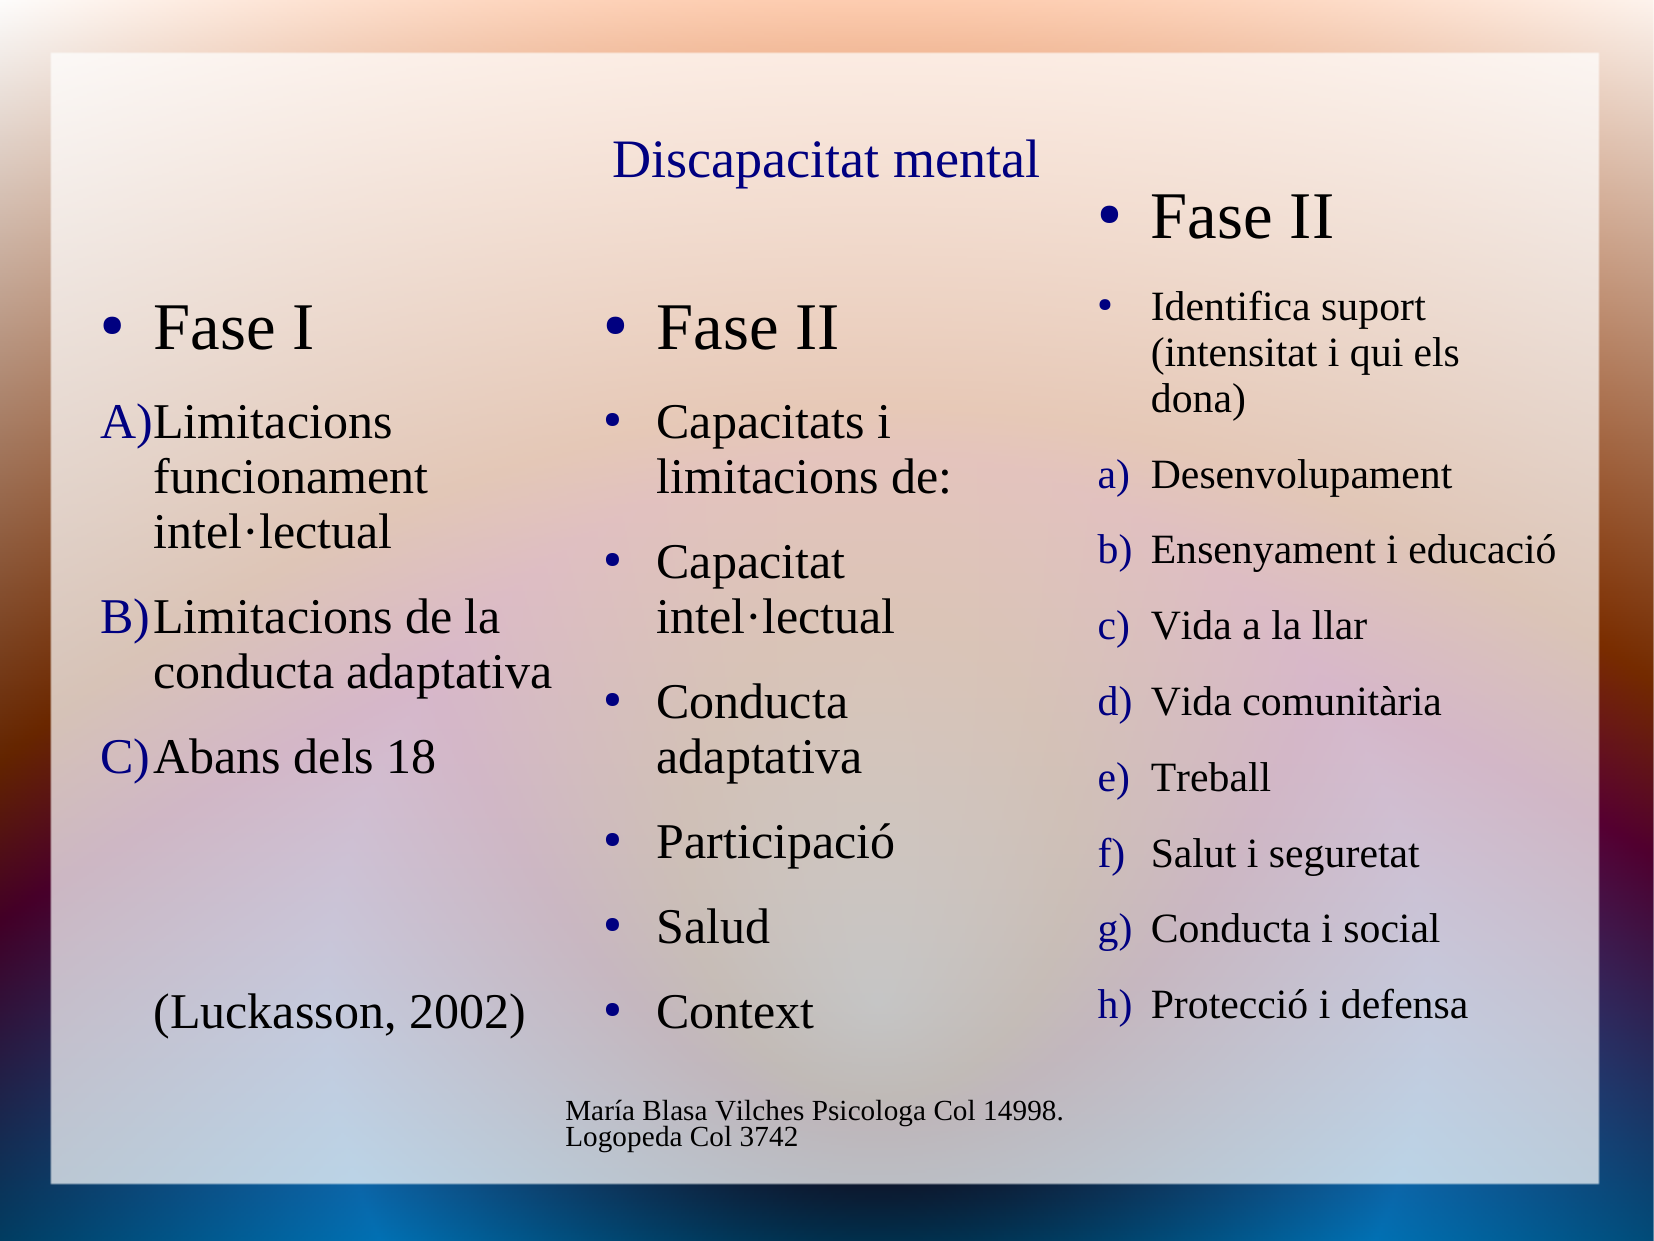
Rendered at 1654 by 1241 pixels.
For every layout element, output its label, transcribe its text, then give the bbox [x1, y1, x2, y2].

list Fase II Capacitats i limitacions de: Capacitat intel·lectual Conducta adaptativa Participació Salud Context [585, 290, 1065, 1039]
list Fase II Identifica suport (intensitat i qui els dona) Desenvolupament Ensenyament i educació Vida a la llar Vida comunitària Treball Salut i seguretat Conducta i social Protecció i defensa [1079, 179, 1560, 1028]
title Discapacitat mental [82, 55, 1571, 263]
list Fase I Limitacions funcionament intel·lectual Limitacions de la conducta adaptativa Abans dels 18 (Luckasson, 2002) [82, 290, 562, 1039]
picture [0, 0, 1654, 1241]
